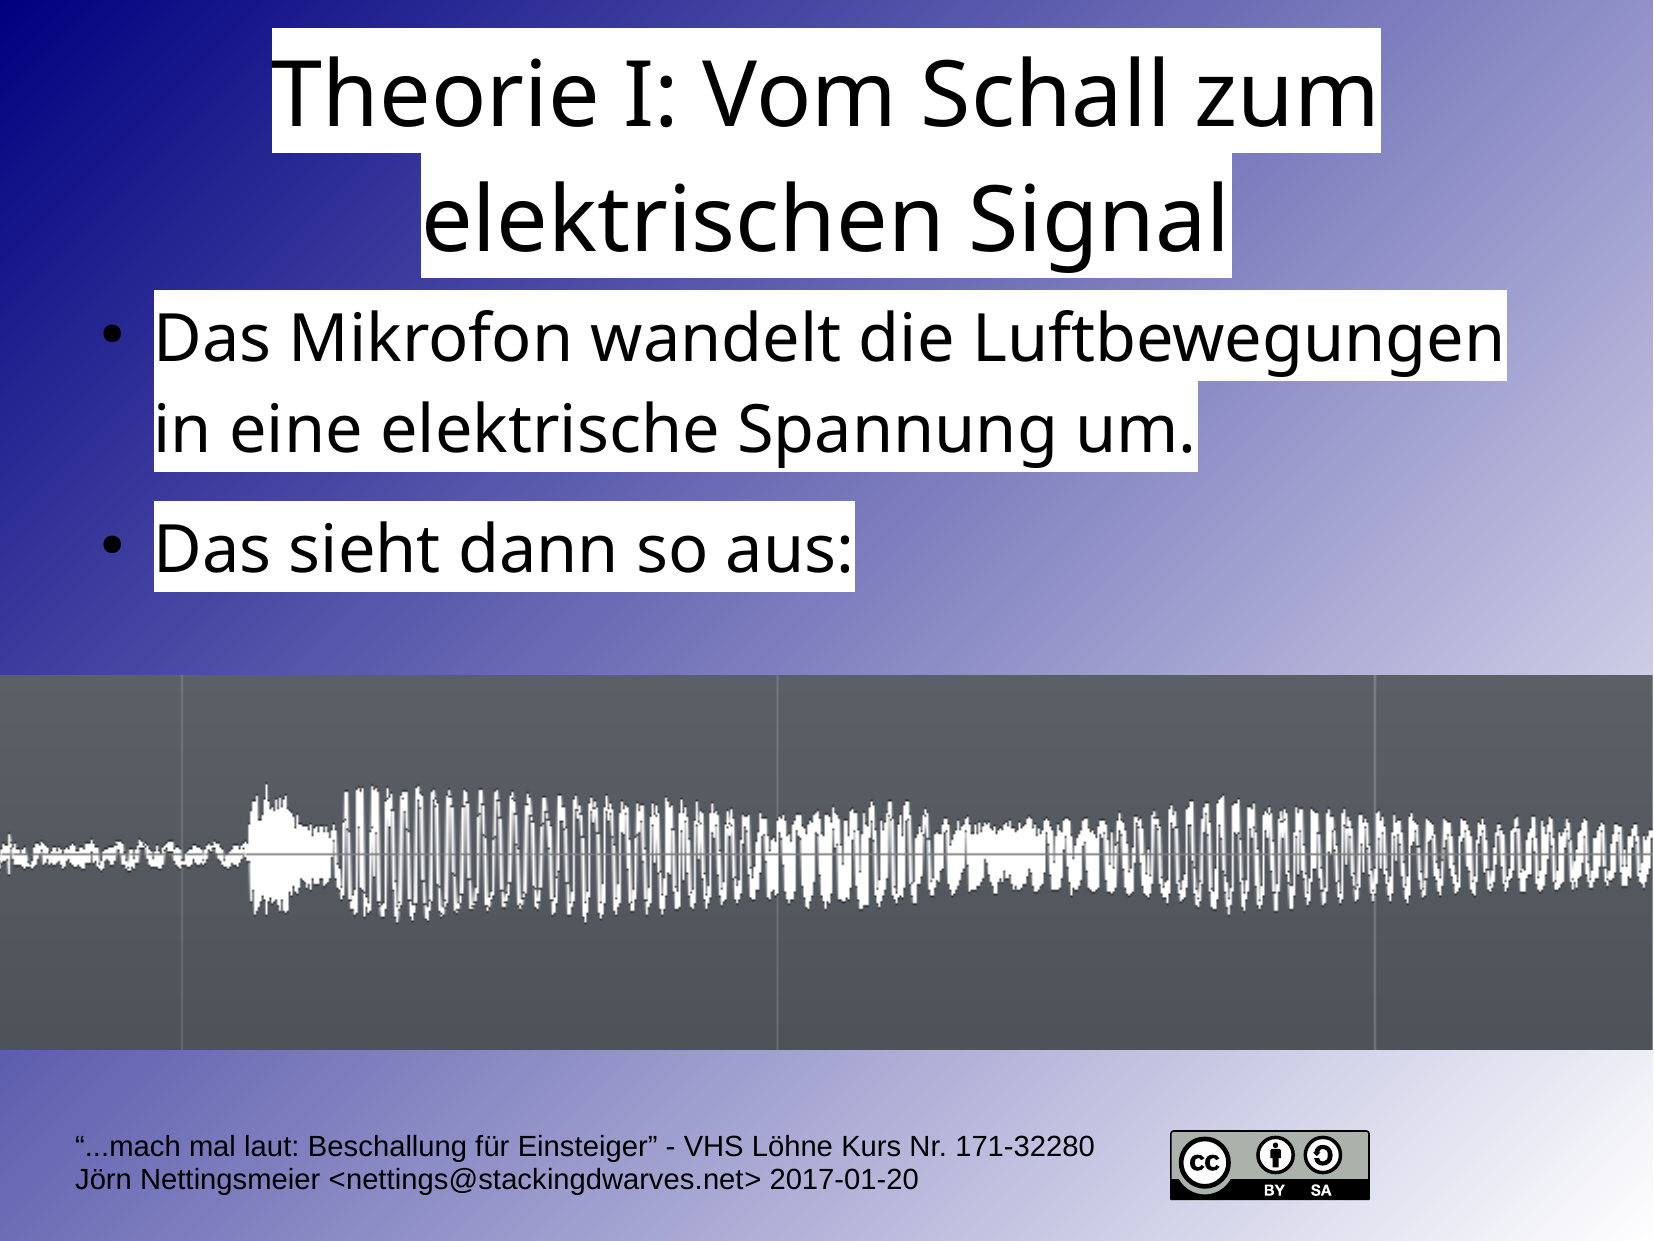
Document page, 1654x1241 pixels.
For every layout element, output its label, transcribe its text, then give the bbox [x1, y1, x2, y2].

title Theorie I: Vom Schall zum elektrischen Signal [82, 27, 1571, 279]
list Das Mikrofon wandelt die Luftbewegungen in eine elektrische Spannung um. Das sieht dann so aus: [82, 290, 1571, 675]
picture [0, 675, 1653, 1050]
